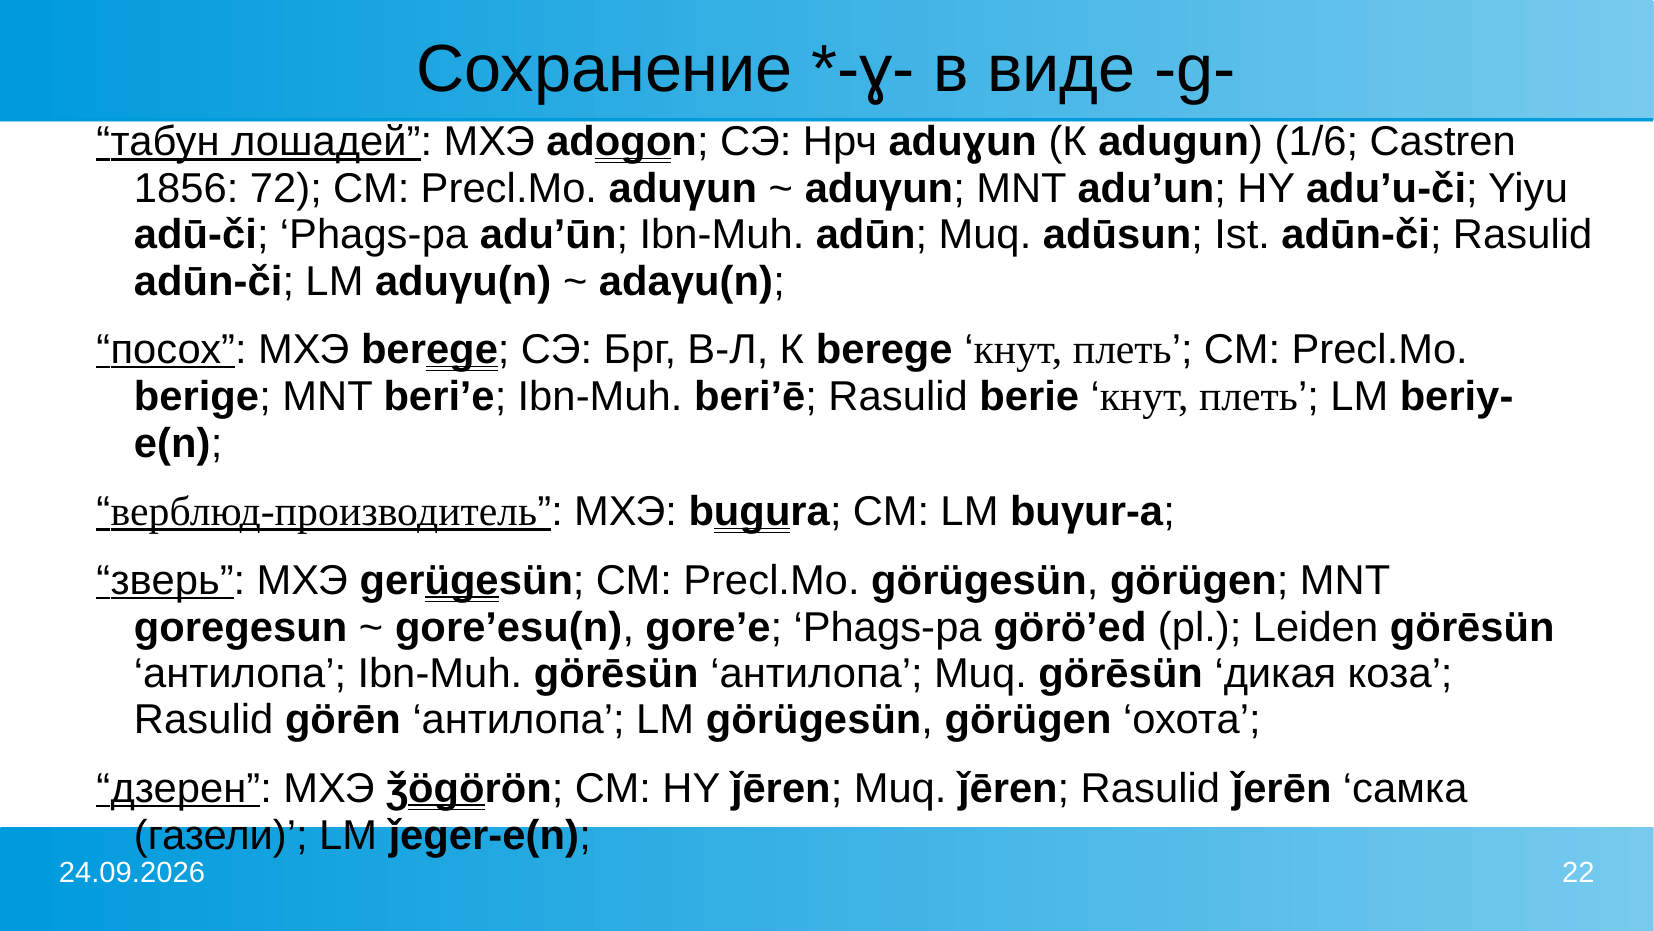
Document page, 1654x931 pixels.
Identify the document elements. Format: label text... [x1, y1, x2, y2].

title Cохранение *-ɣ- в виде -g- [59, 29, 1595, 108]
list “табун лошадей”: МХЭ adogon; СЭ: Нрч aduɣun (К adugun) (1/6; Castren 1856: 72); СМ: Precl.Mo. aduγun ~ aduγun; MNT adu’un; HY adu’u-či; Yiyu adū-či; ‘Phags-pa adu’ūn; Ibn-Muh. adūn; Muq. adūsun; Ist. adūn-či; Rasulid adūn-či; LM aduγu(n) ~ adaγu(n); “посох”: МХЭ berege; СЭ: Брг, В-Л, К berege ‘кнут, плеть’; СМ: Precl.Mo. berige; MNT beri’e; Ibn-Muh. beri’ē; Rasulid berie ‘кнут, плеть’; LM beriy-e(n); “верблюд-производитель”: МХЭ: bugura; СМ: LM buγur-a; “зверь”: МХЭ gerügesün; СМ: Precl.Mo. görügesün, görügen; MNT goregesun ~ gore’esu(n), gore’e; ‘Phags-pa görö’ed (pl.); Leiden görēsün ‘антилопа’; Ibn-Muh. görēsün ‘антилопа’; Muq. görēsün ‘дикая коза’; Rasulid görēn ‘антилопа’; LM görügesün, görügen ‘охота’; “дзерен”: МХЭ ǯögörön; СМ: HY ǰēren; Muq. ǰēren; Rasulid ǰerēn ‘самка (газели)’; LM ǰeger-e(n); [59, 118, 1595, 709]
